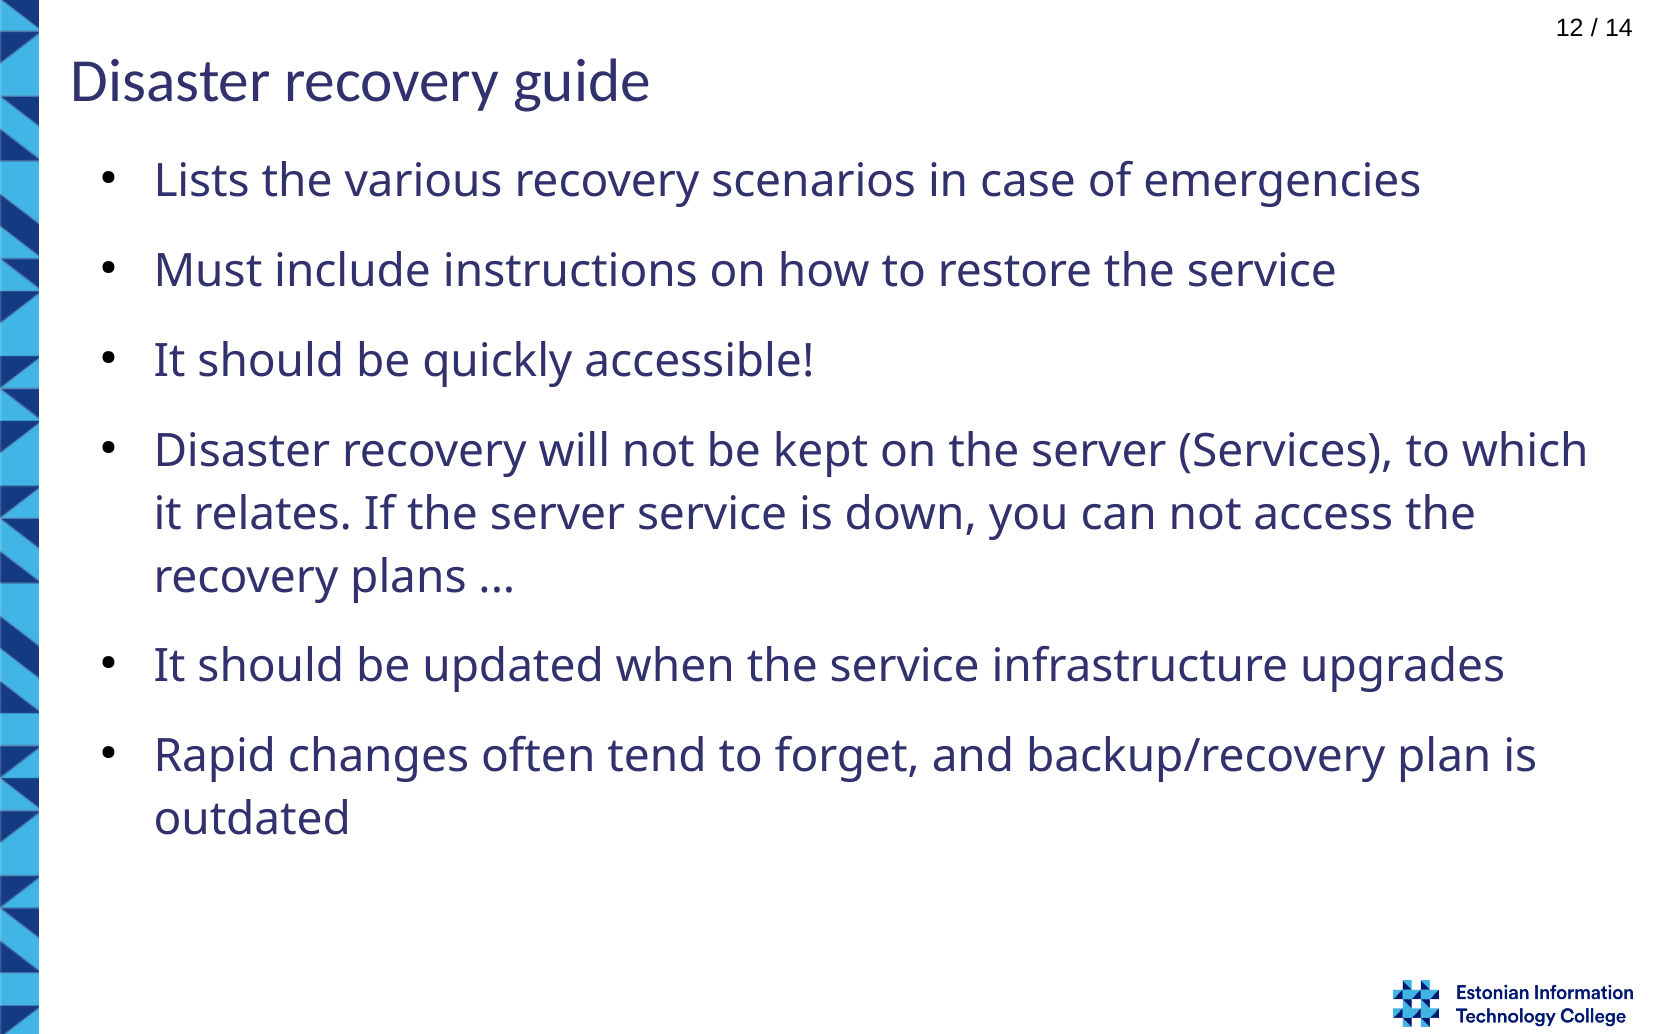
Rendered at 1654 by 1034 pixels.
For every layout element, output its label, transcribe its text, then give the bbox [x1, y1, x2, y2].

picture [1393, 980, 1633, 1027]
list Lists the various recovery scenarios in case of emergencies Must include instructions on how to restore the service It should be quickly accessible! Disaster recovery will not be kept on the server (Services), to which it relates. If the server service is down, you can not access the recovery plans ... It should be updated when the service infrastructure upgrades Rapid changes often tend to forget, and backup/recovery plan is outdated [82, 147, 1625, 891]
title Disaster recovery guide [70, 41, 1630, 130]
